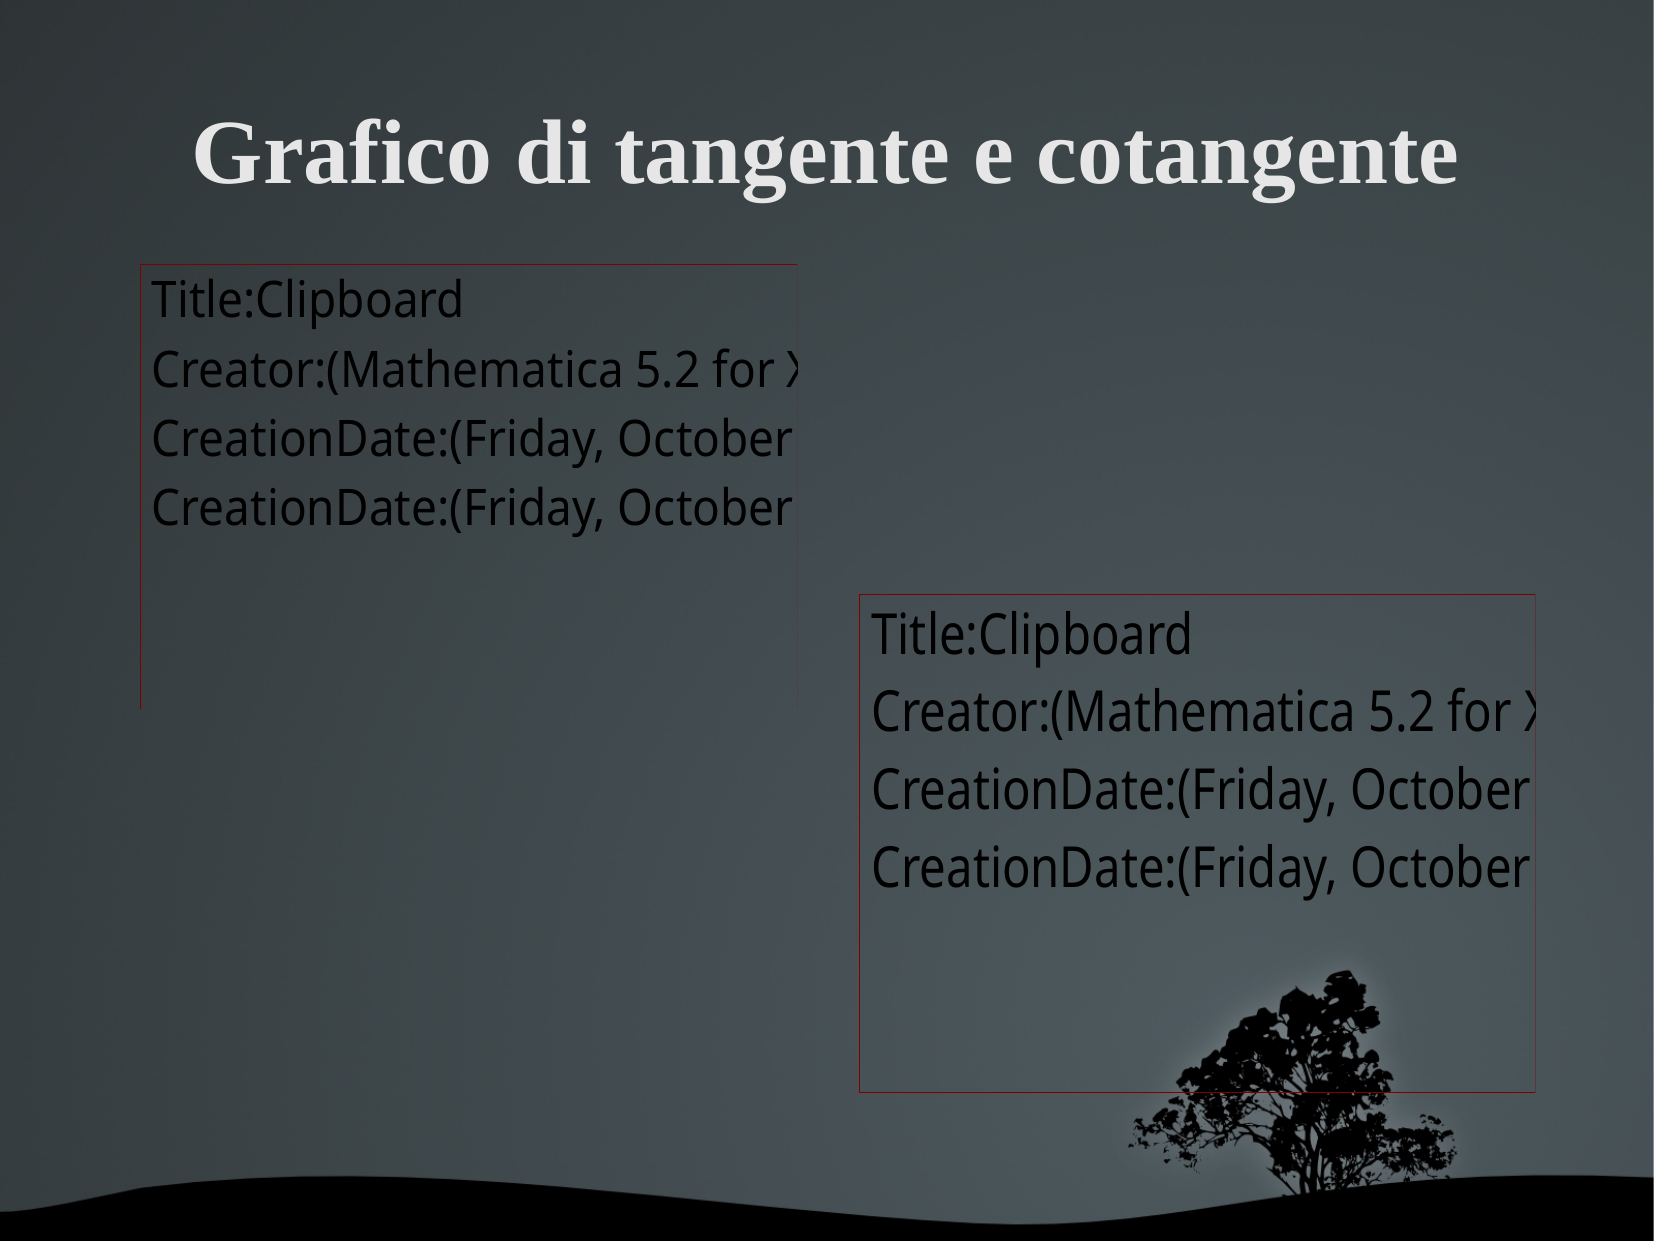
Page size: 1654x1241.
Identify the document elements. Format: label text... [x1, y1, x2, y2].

title Grafico di tangente e cotangente [82, 49, 1571, 257]
picture [0, 0, 1654, 1241]
